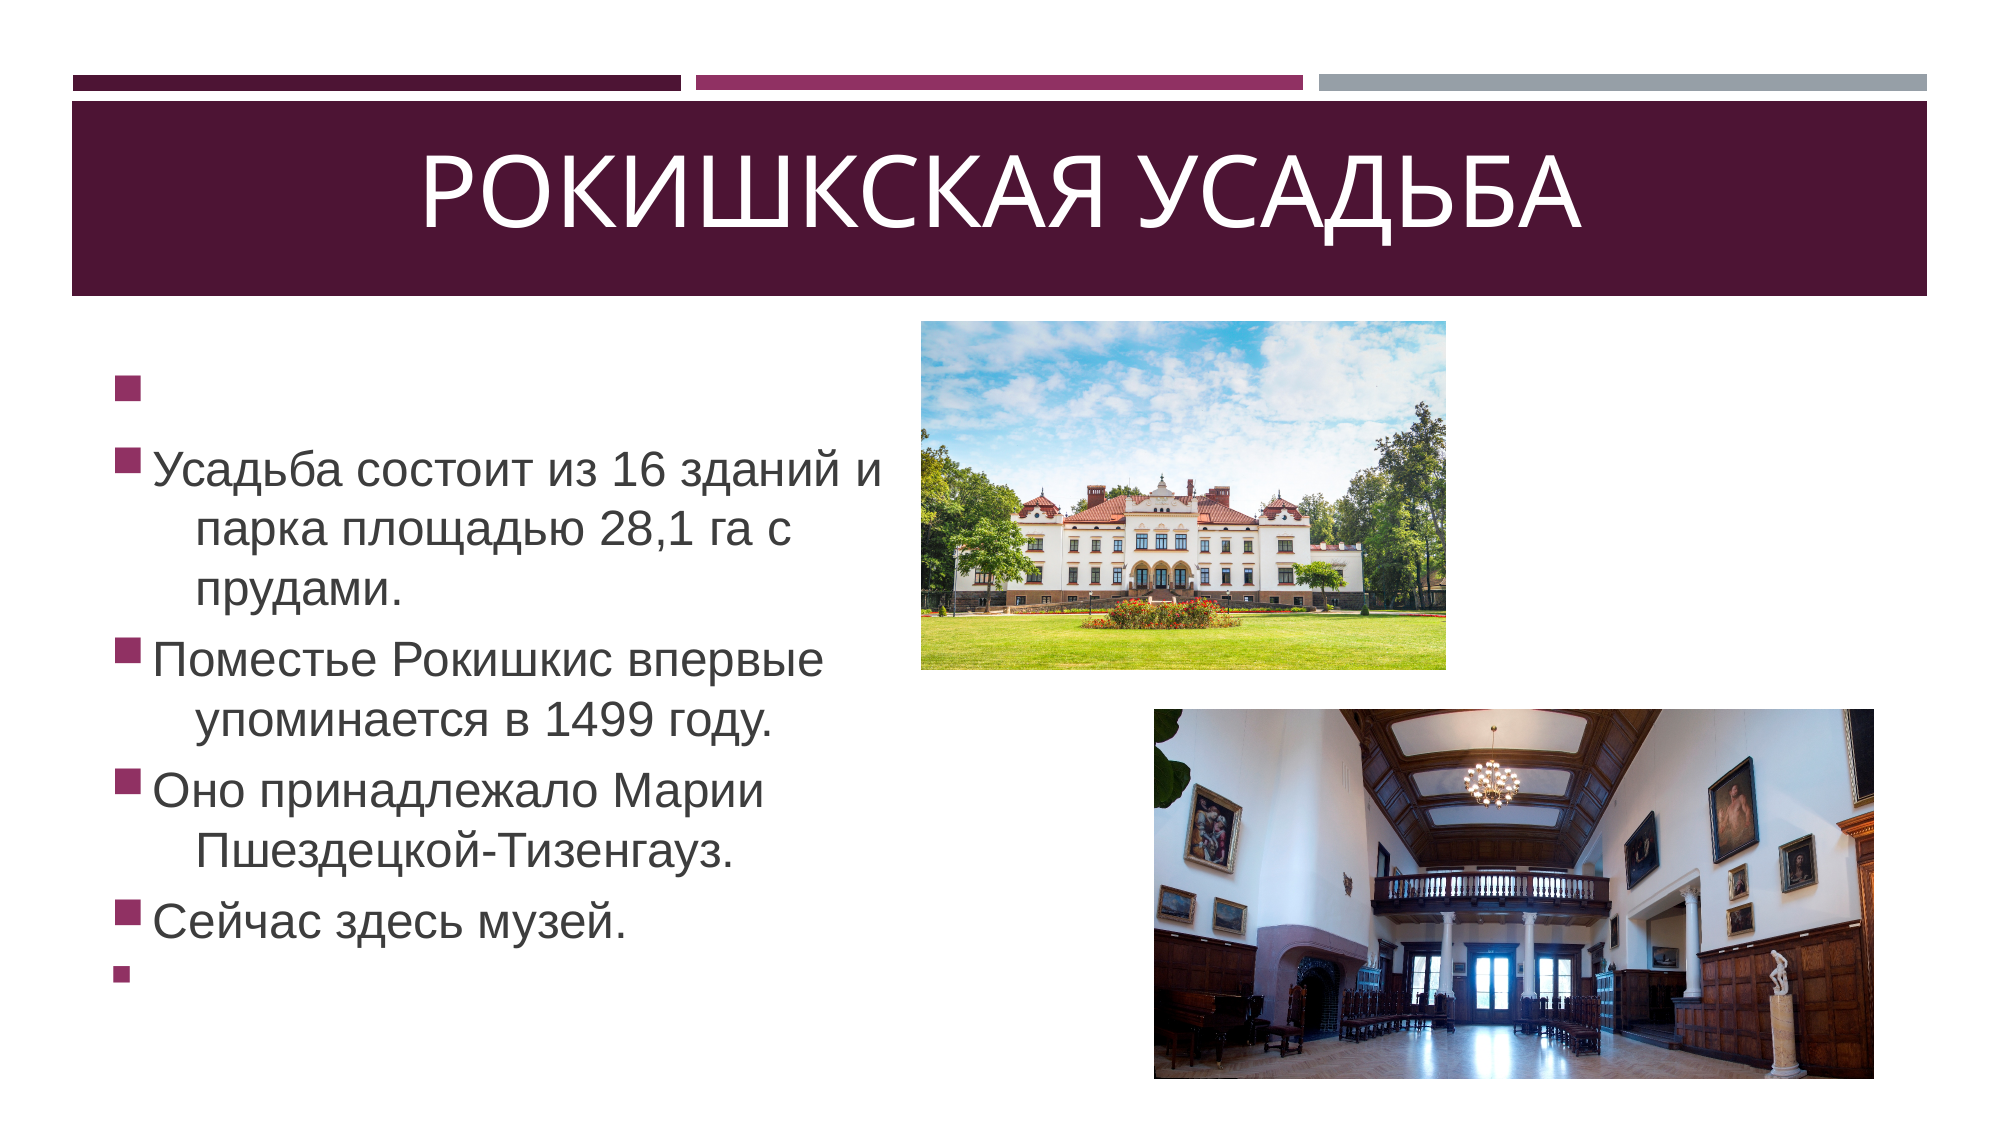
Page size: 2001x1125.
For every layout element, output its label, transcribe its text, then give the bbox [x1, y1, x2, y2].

title Рокишкская усадьба [95, 115, 1905, 256]
picture [921, 321, 1446, 670]
picture [1154, 709, 1874, 1079]
list Усадьба состоит из 16 зданий и парка площадью 28,1 га с прудами. Поместье Рокишкис впервые упоминается в 1499 году. Оно принадлежало Марии Пшездецкой-Тизенгауз. Сейчас здесь музей. [95, 357, 955, 962]
